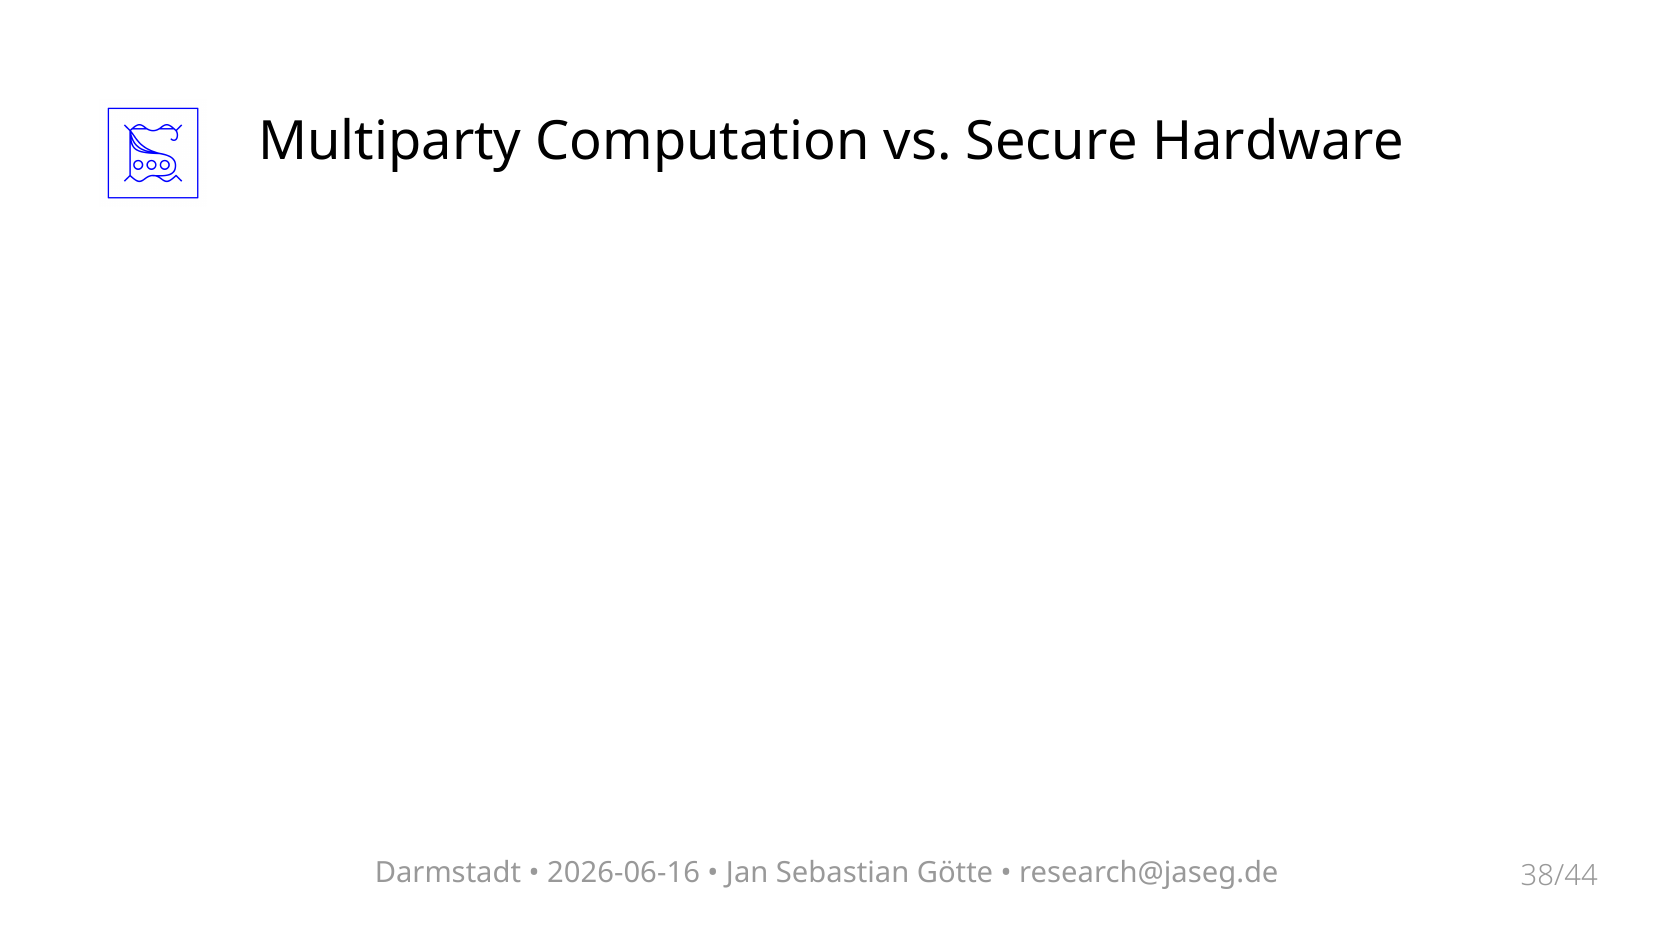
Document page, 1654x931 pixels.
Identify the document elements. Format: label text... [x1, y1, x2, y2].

picture [99, 99, 207, 207]
text_box Multiparty Computation vs. Secure Hardware [243, 93, 1543, 213]
